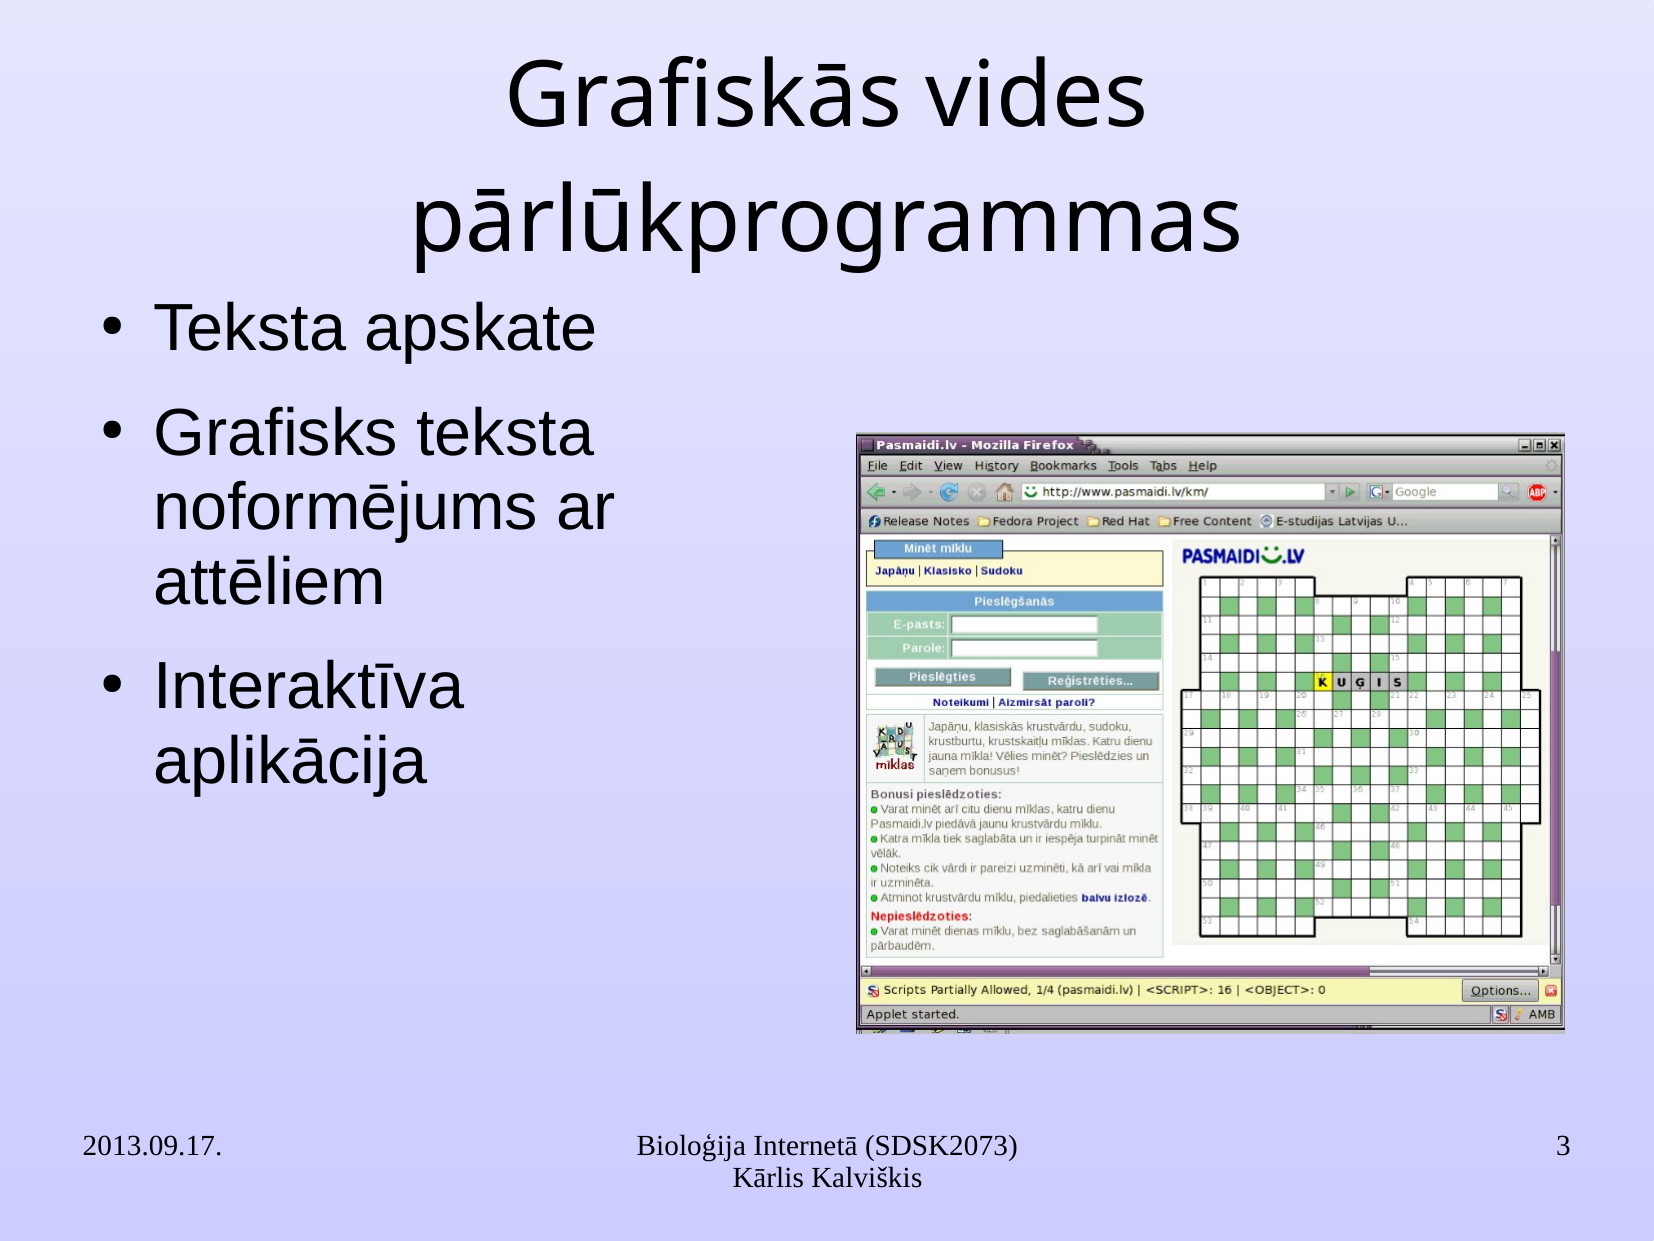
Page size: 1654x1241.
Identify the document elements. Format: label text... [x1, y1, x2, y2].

picture [856, 432, 1565, 1034]
title Grafiskās vides pārlūkprogrammas [82, 34, 1571, 272]
list Teksta apskate Grafisks teksta noformējums ar attēliem Interaktīva aplikācija [82, 290, 1571, 1094]
